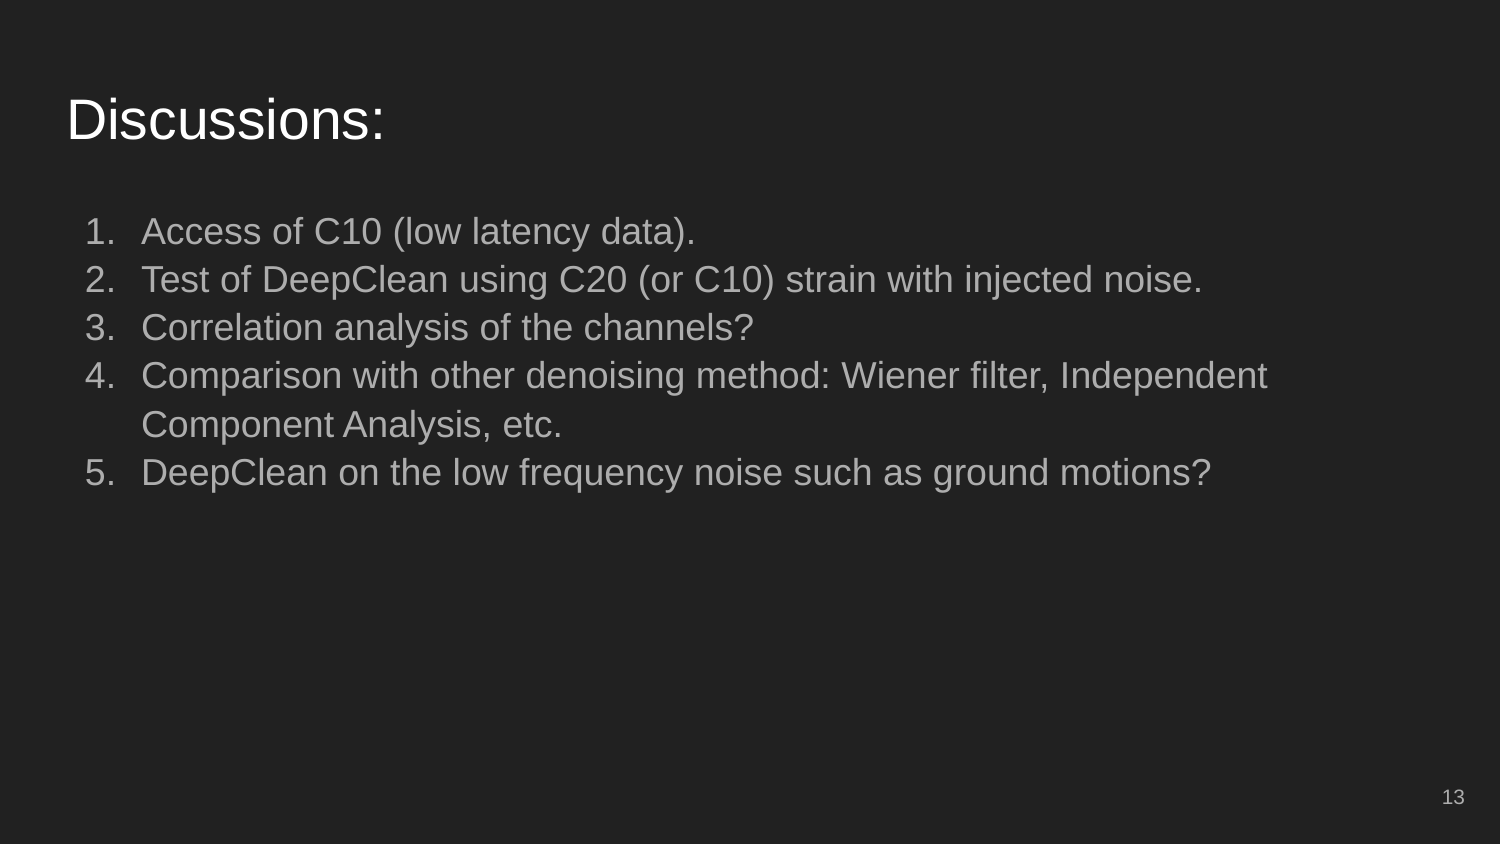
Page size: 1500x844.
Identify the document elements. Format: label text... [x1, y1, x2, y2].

title Discussions: [51, 72, 1449, 167]
slide_number <number> [1389, 764, 1480, 830]
list Access of C10 (low latency data). Test of DeepClean using C20 (or C10) strain with injected noise. Correlation analysis of the channels? Comparison with other denoising method: Wiener filter, Independent Component Analysis, etc. DeepClean on the low frequency noise such as ground motions? [51, 189, 1449, 750]
